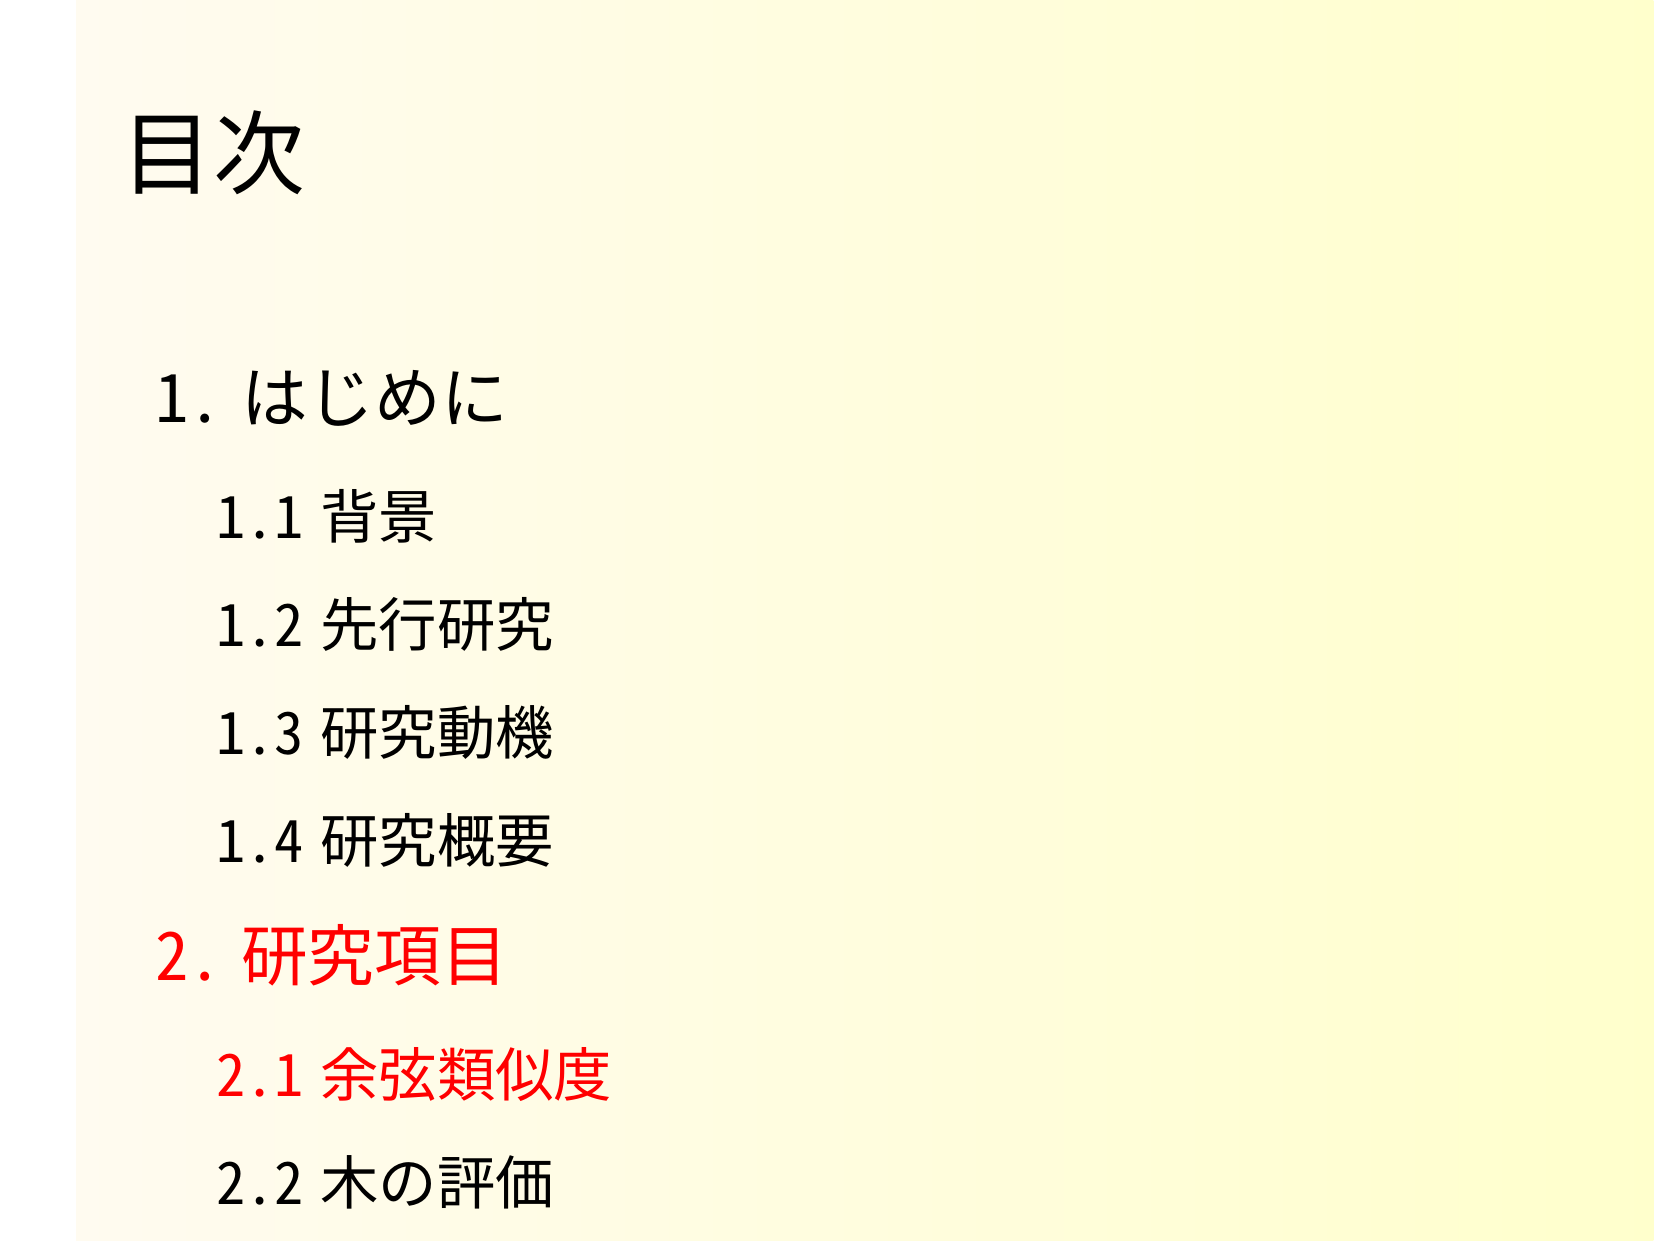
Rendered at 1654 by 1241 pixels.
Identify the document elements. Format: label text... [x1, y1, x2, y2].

title 目次 [121, 43, 1534, 251]
list 1.はじめに 1.1背景 1.2先行研究 1.3研究動機 1.4研究概要 2.研究項目 2.1余弦類似度 2.2木の評価 3.研究結果 4.考察、今後の課題 [121, 344, 1534, 1192]
